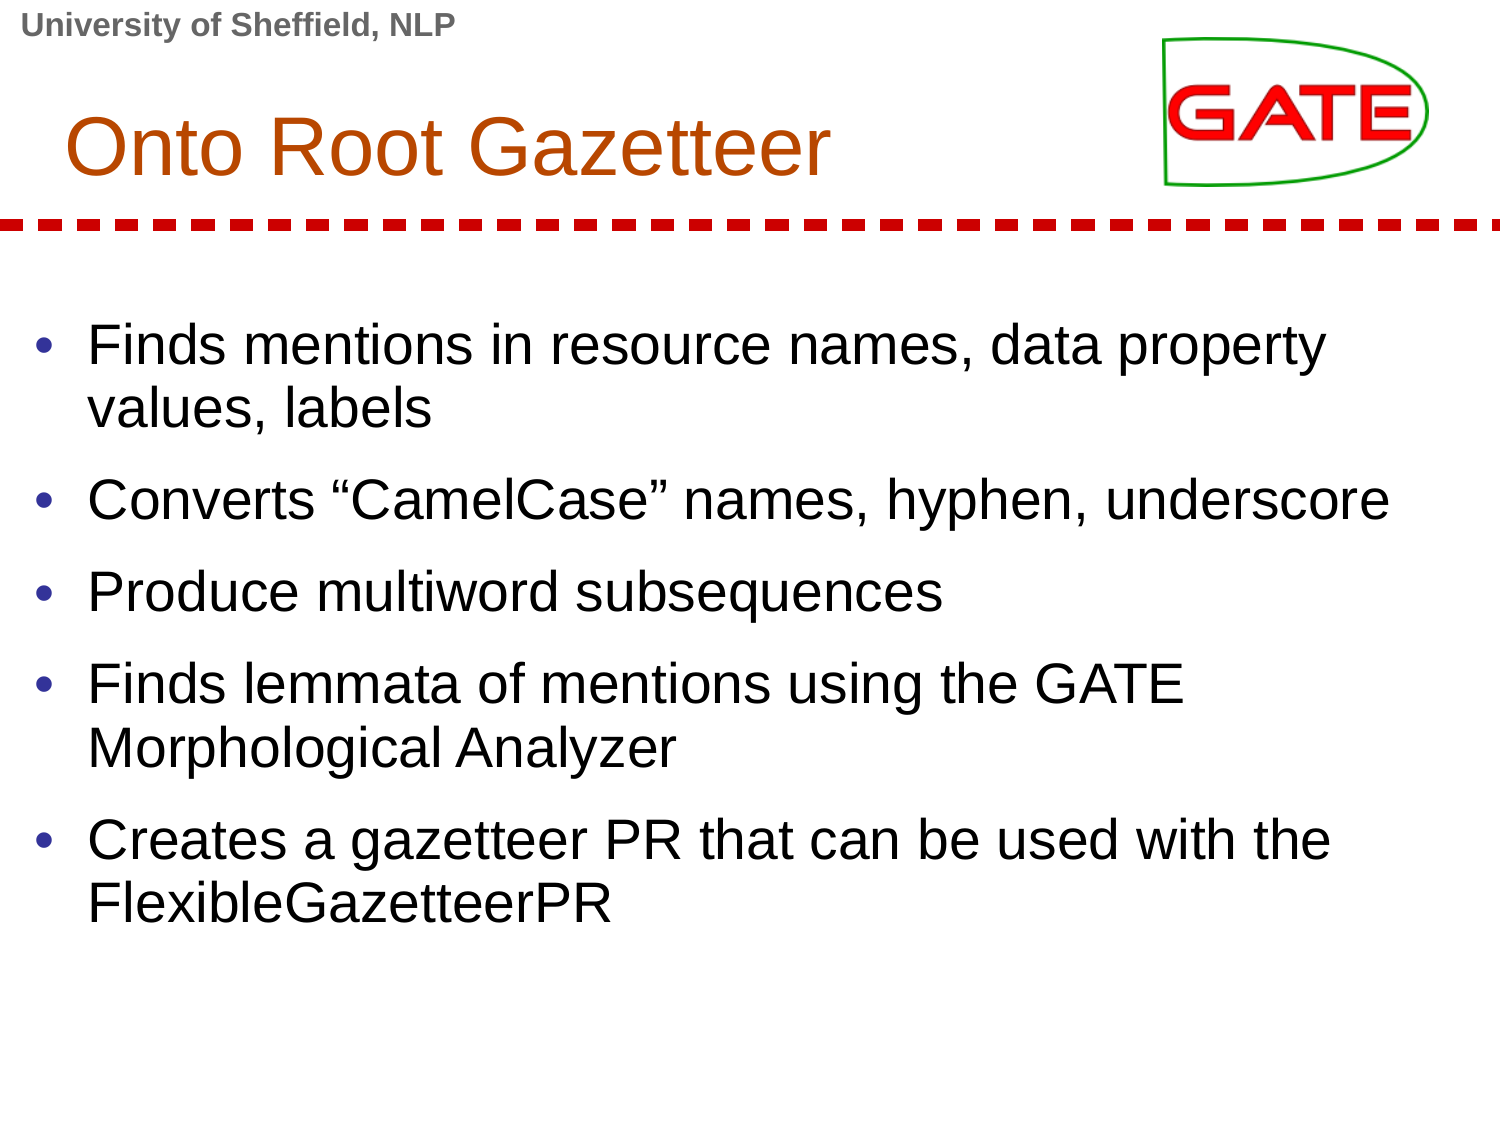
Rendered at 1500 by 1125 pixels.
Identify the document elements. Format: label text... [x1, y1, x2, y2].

picture [1162, 37, 1429, 187]
title Onto Root Gazetteer [50, 53, 970, 241]
list Finds mentions in resource names, data property values, labels Converts “CamelCase” names, hyphen, underscore Produce multiword subsequences Finds lemmata of mentions using the GATE Morphological Analyzer Creates a gazetteer PR that can be used with the FlexibleGazetteerPR [19, 305, 1418, 1007]
